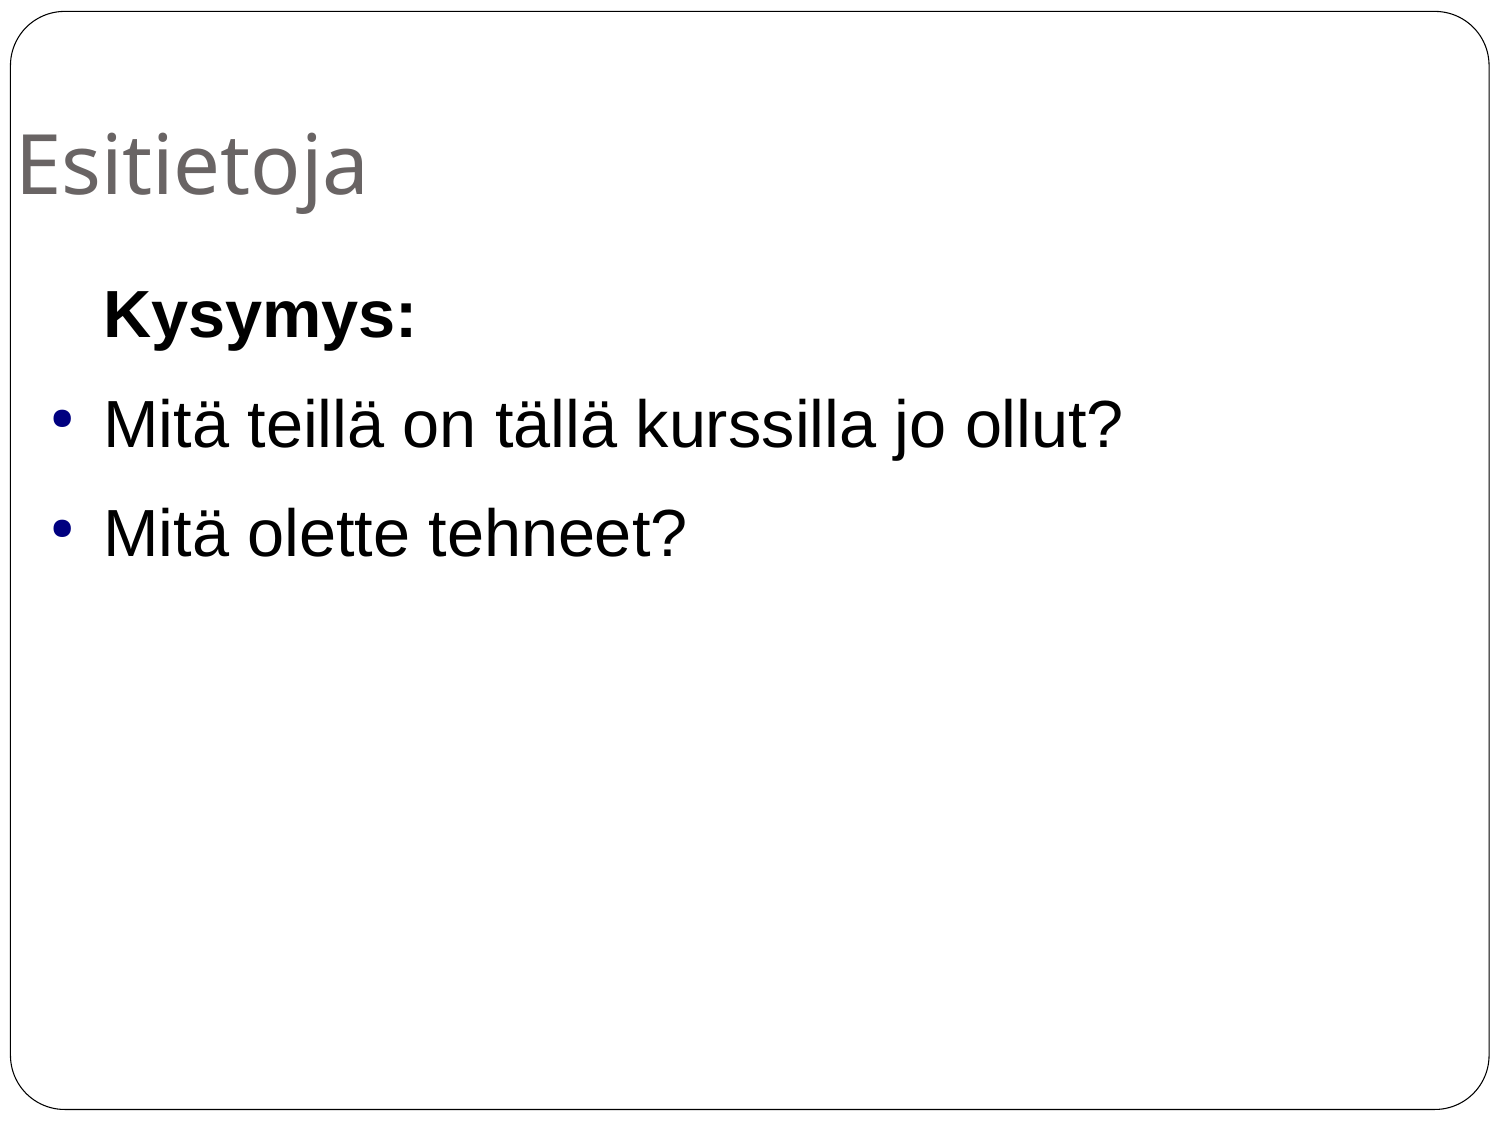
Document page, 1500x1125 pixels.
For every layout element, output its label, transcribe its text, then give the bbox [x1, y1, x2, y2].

list Kysymys: Mitä teillä on tällä kurssilla jo ollut? Mitä olette tehneet? [0, 263, 1270, 993]
title Esitietoja [0, 51, 1270, 227]
